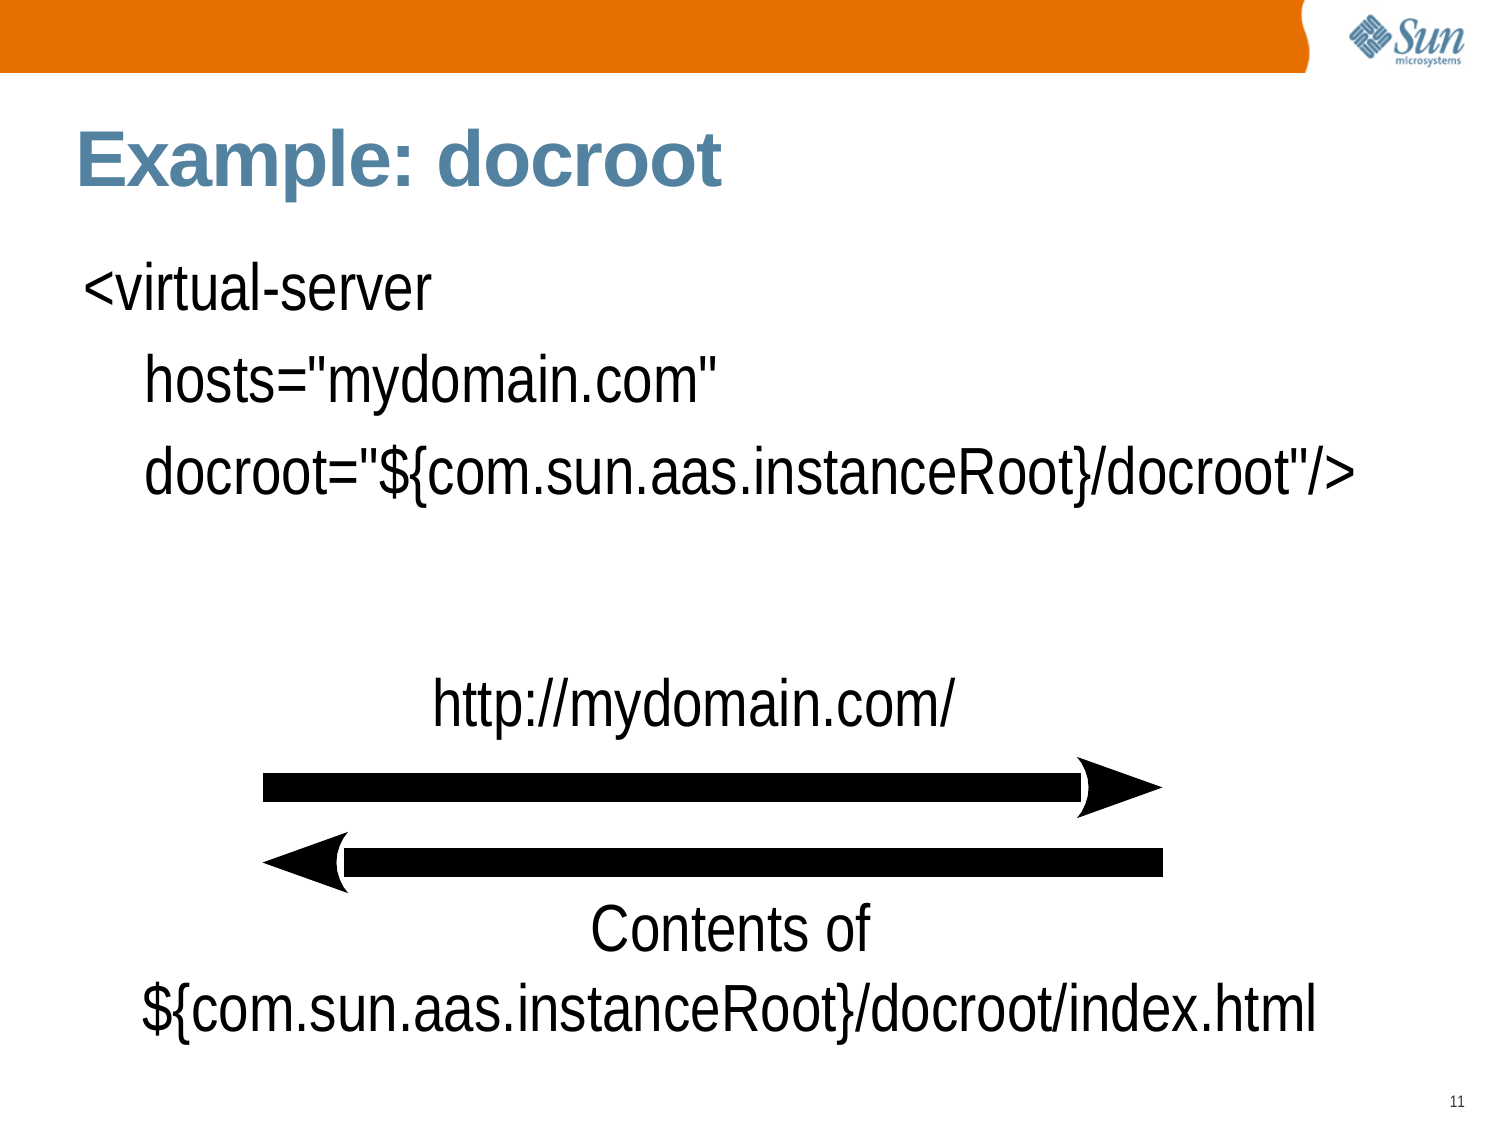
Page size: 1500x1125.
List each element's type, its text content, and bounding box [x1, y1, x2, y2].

picture [0, 0, 1500, 73]
list <virtual-server hosts="mydomain.com" docroot="${com.sun.aas.instanceRoot}/docroot"/> [64, 258, 1401, 1062]
title Example: docroot [75, 123, 1437, 227]
text_box http://mydomain.com/ [412, 674, 956, 751]
text_box Contents of ${com.sun.aas.instanceRoot}/docroot/index.html [75, 899, 1271, 1055]
